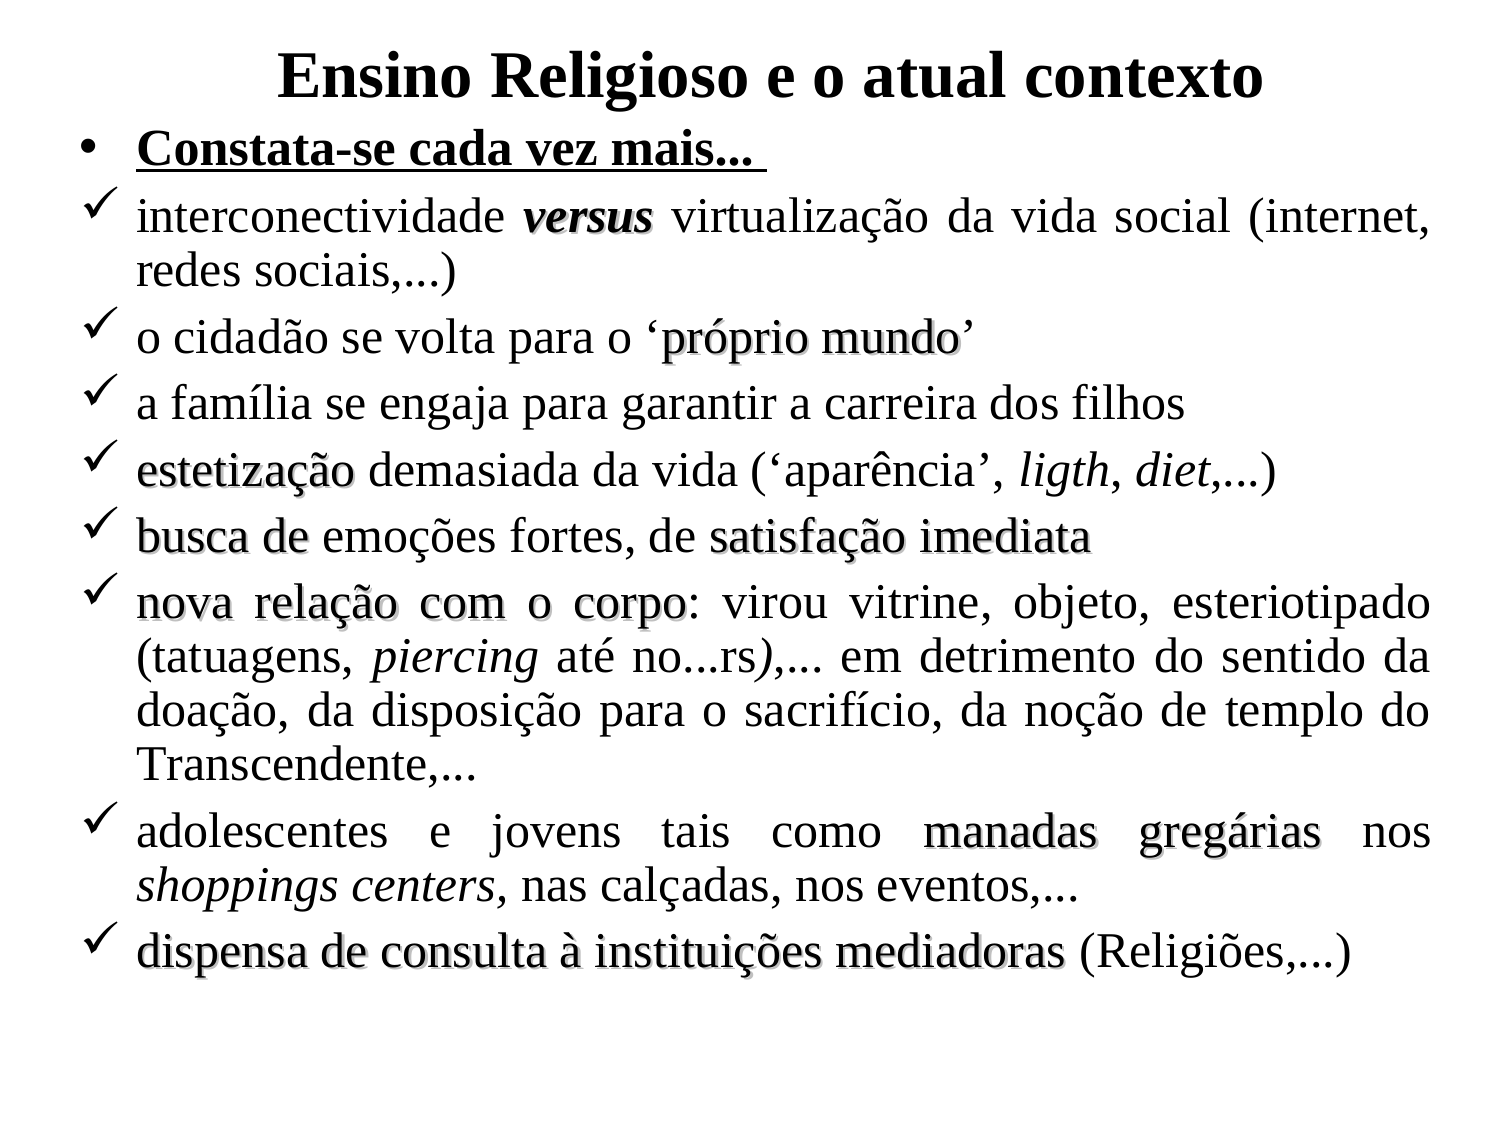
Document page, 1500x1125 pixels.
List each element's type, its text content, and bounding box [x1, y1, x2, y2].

title Ensino Religioso e o atual contexto [112, 23, 1432, 113]
list Constata-se cada vez mais... interconectividade versus virtualização da vida social (internet, redes sociais,...) o cidadão se volta para o ‘próprio mundo’ a família se engaja para garantir a carreira dos filhos estetização demasiada da vida (‘aparência’, ligth, diet,...) busca de emoções fortes, de satisfação imediata nova relação com o corpo: virou vitrine, objeto, esteriotipado (tatuagens, piercing até no...rs),... em detrimento do sentido da doação, da disposição para o sacrifício, da noção de templo do Transcendente,... adolescentes e jovens tais como manadas gregárias nos shoppings centers, nas calçadas, nos eventos,... dispensa de consulta à instituições mediadoras (Religiões,...) [64, 113, 1447, 1059]
